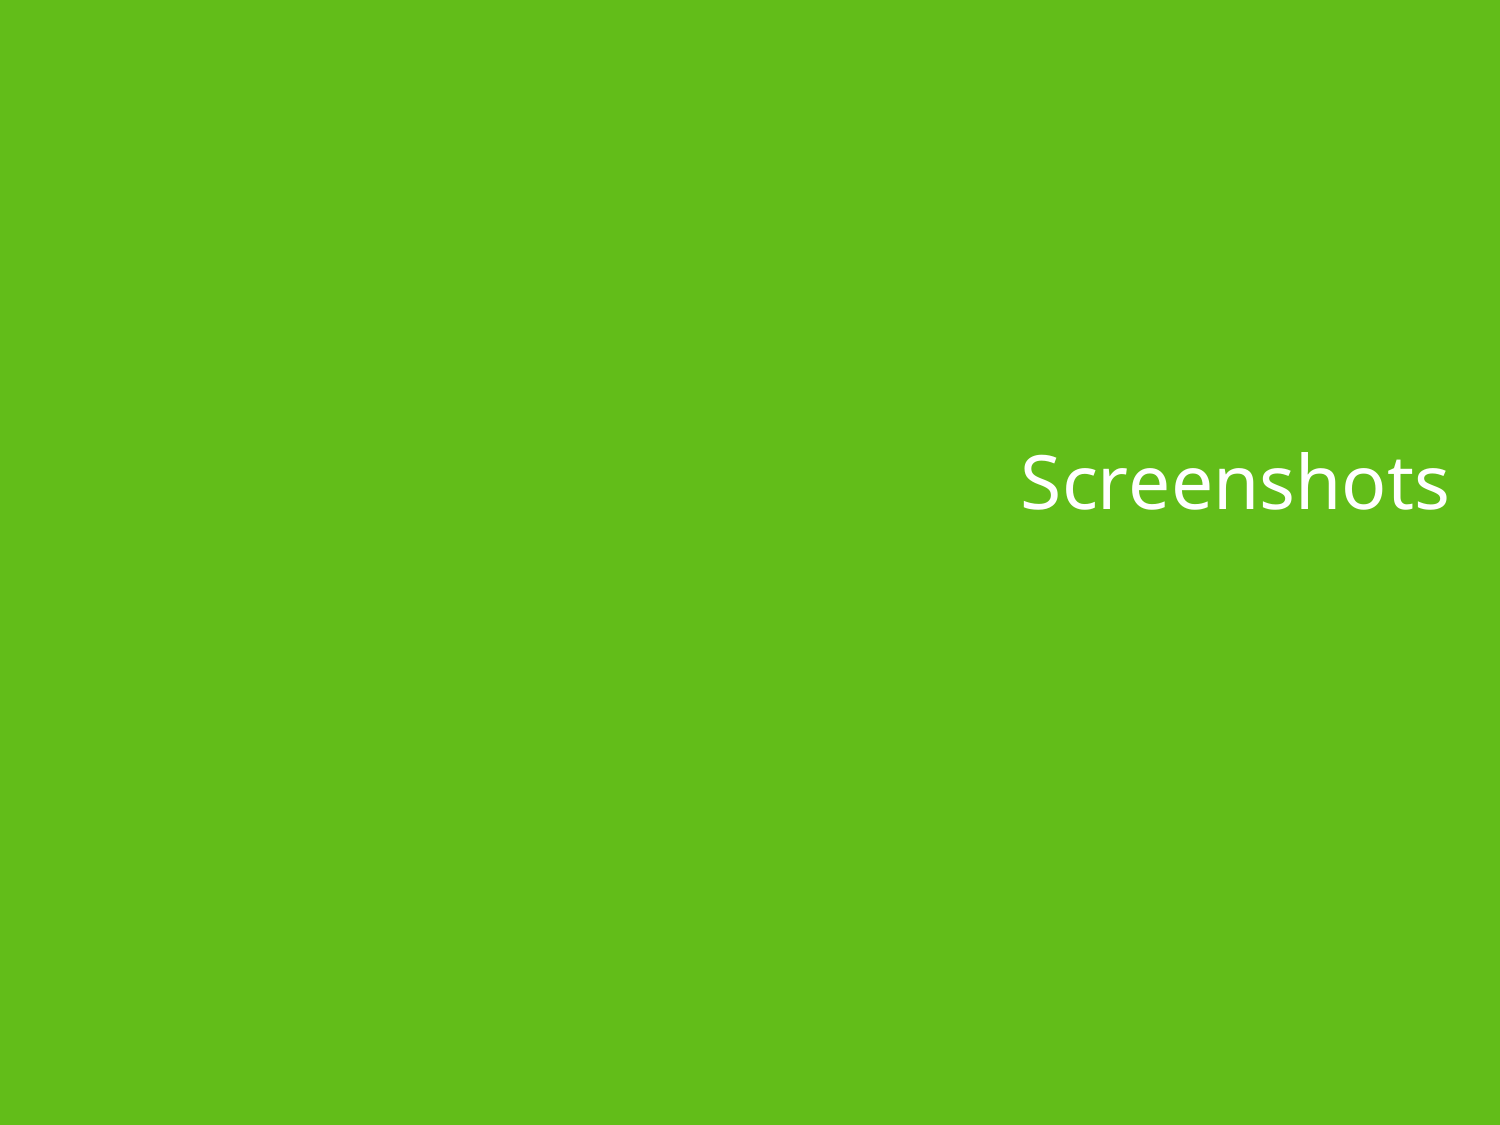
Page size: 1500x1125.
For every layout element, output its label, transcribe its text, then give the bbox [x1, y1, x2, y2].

title Screenshots [245, 386, 1451, 575]
